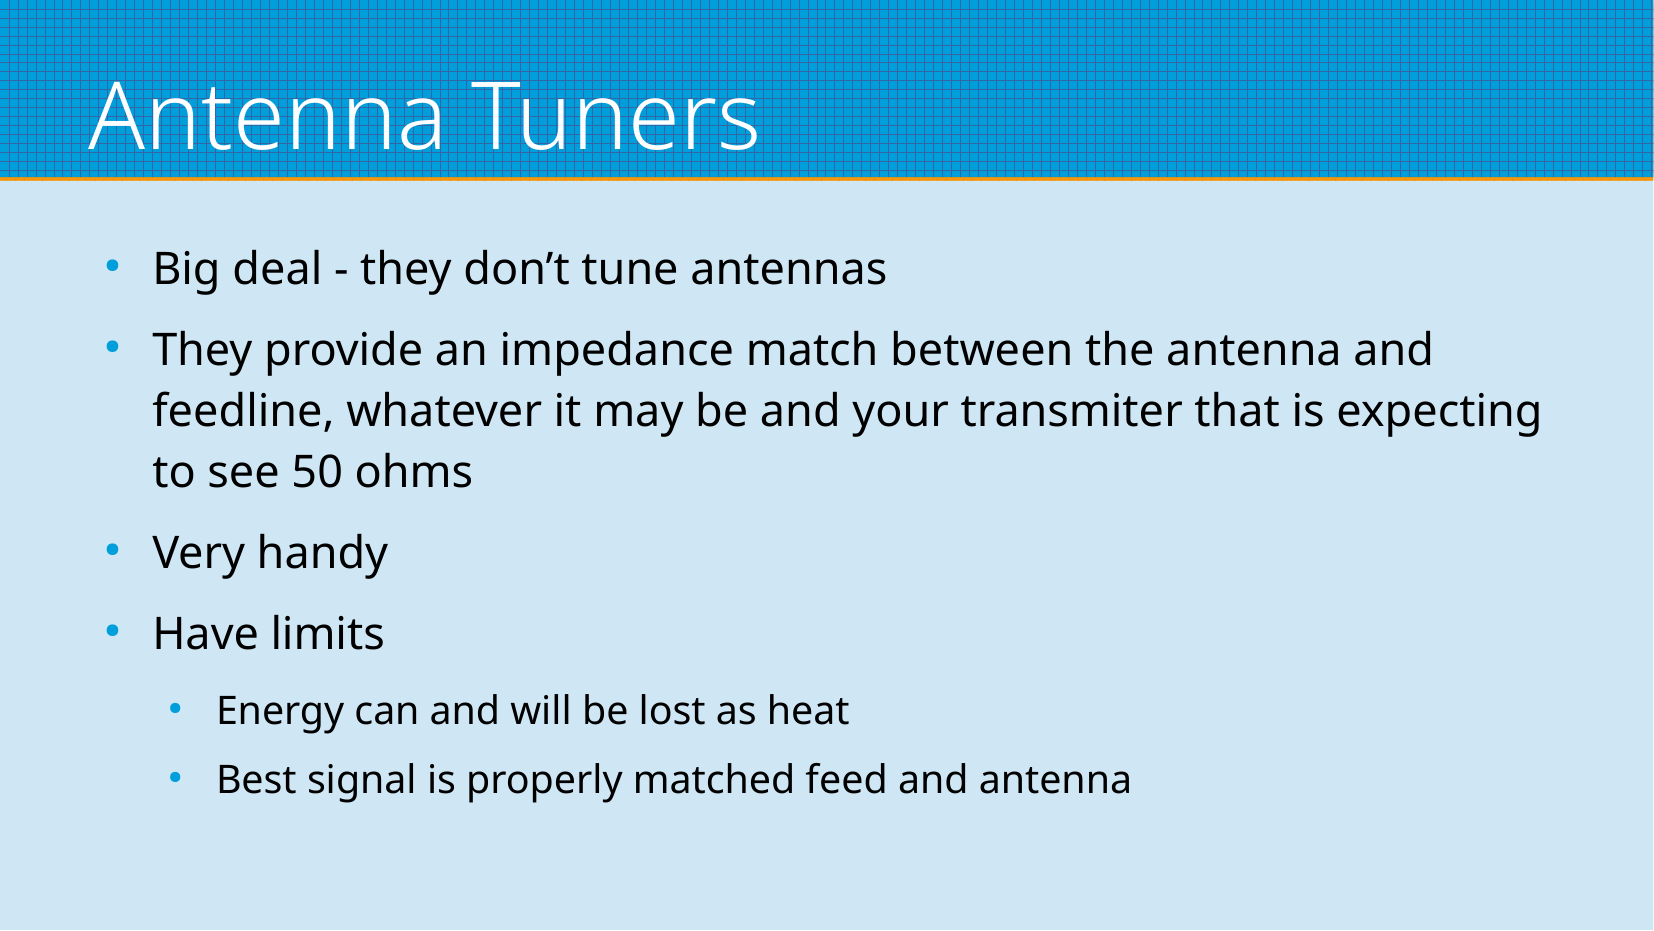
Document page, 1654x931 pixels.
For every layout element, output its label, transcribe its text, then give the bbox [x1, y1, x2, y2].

list Big deal - they don’t tune antennas They provide an impedance match between the antenna and feedline, whatever it may be and your transmiter that is expecting to see 50 ohms Very handy Have limits Energy can and will be lost as heat Best signal is properly matched feed and antenna [88, 236, 1565, 813]
title Antenna Tuners [88, 14, 1565, 178]
